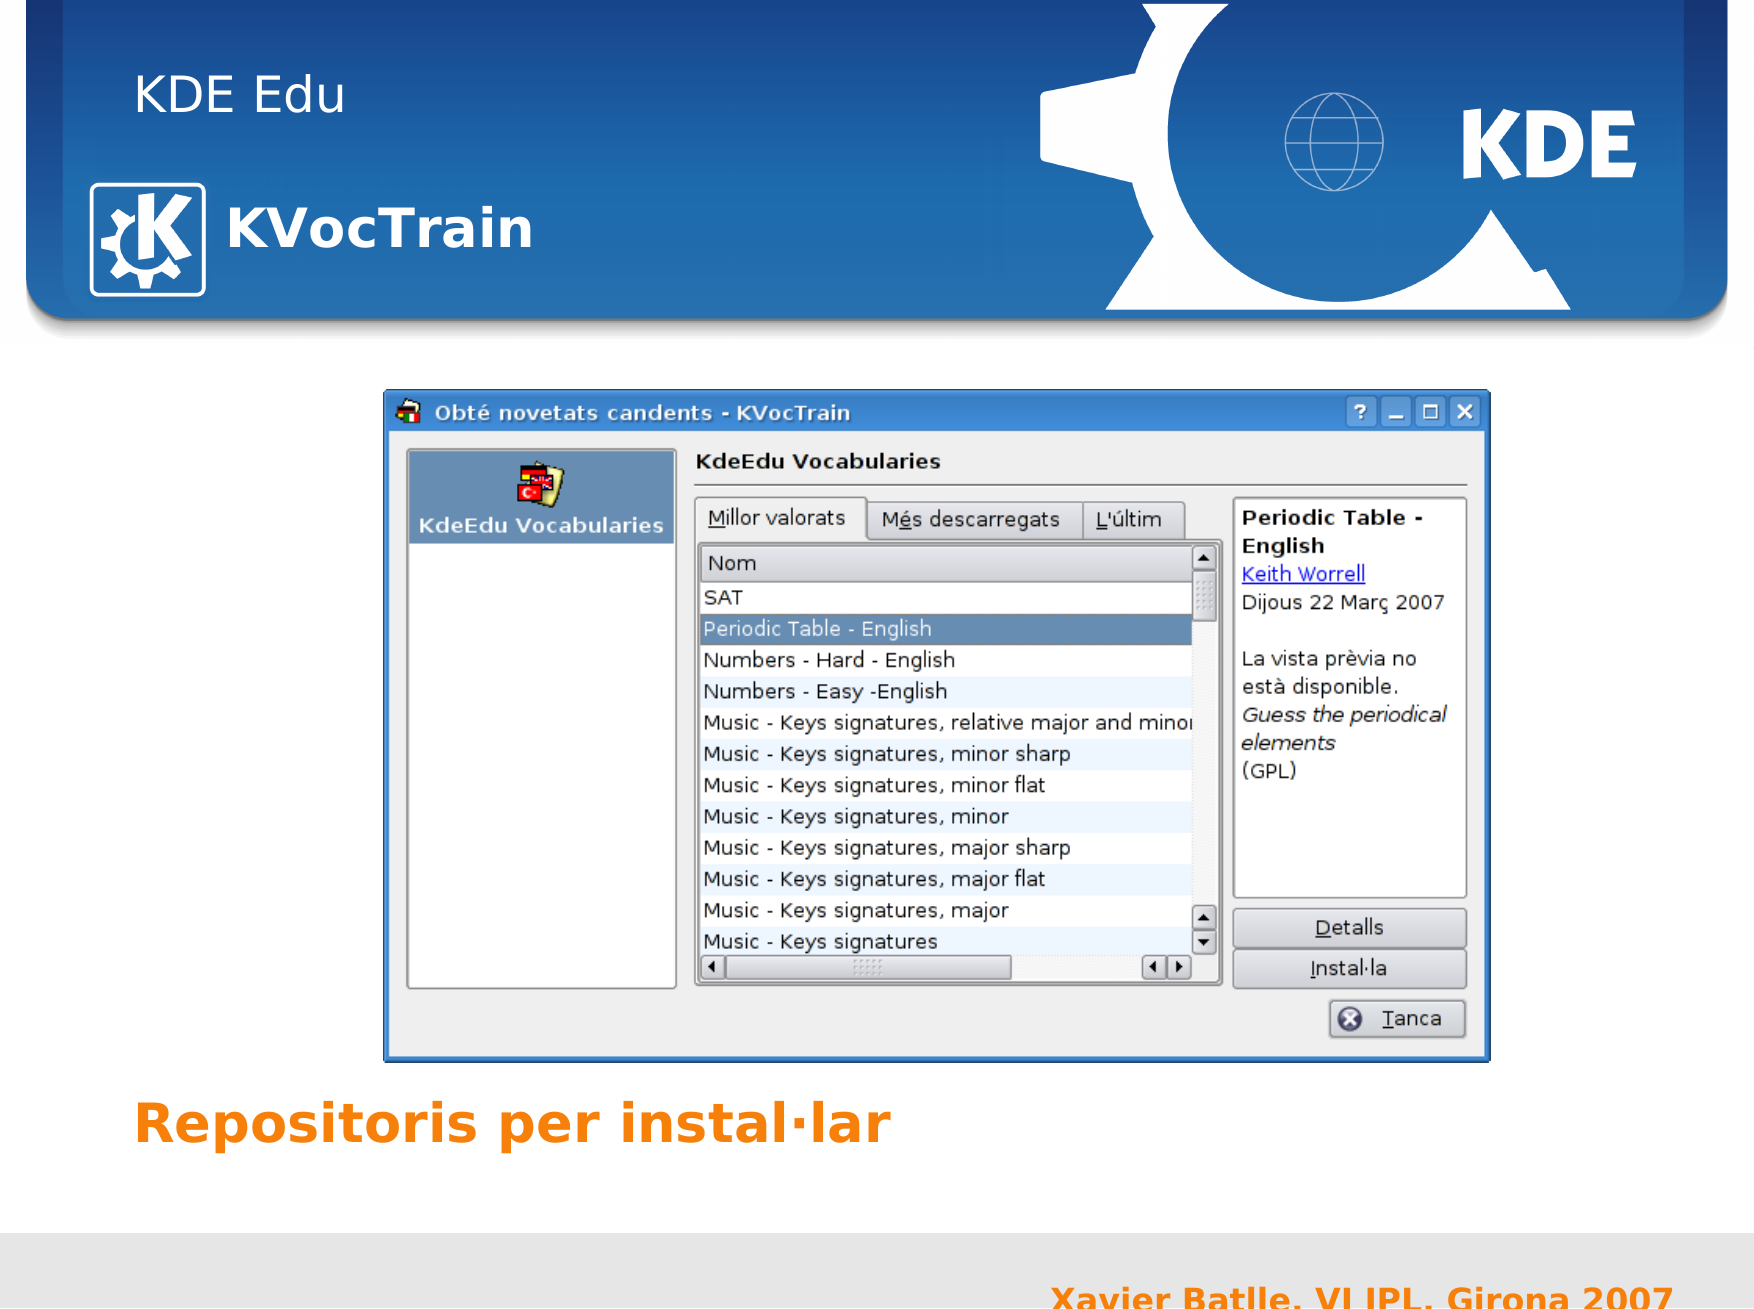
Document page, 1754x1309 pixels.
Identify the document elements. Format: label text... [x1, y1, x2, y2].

title KVocTrain [225, 194, 1126, 264]
picture [0, 0, 1754, 349]
list Repositoris per instal·lar [115, 1092, 1536, 1237]
picture [383, 389, 1491, 1063]
